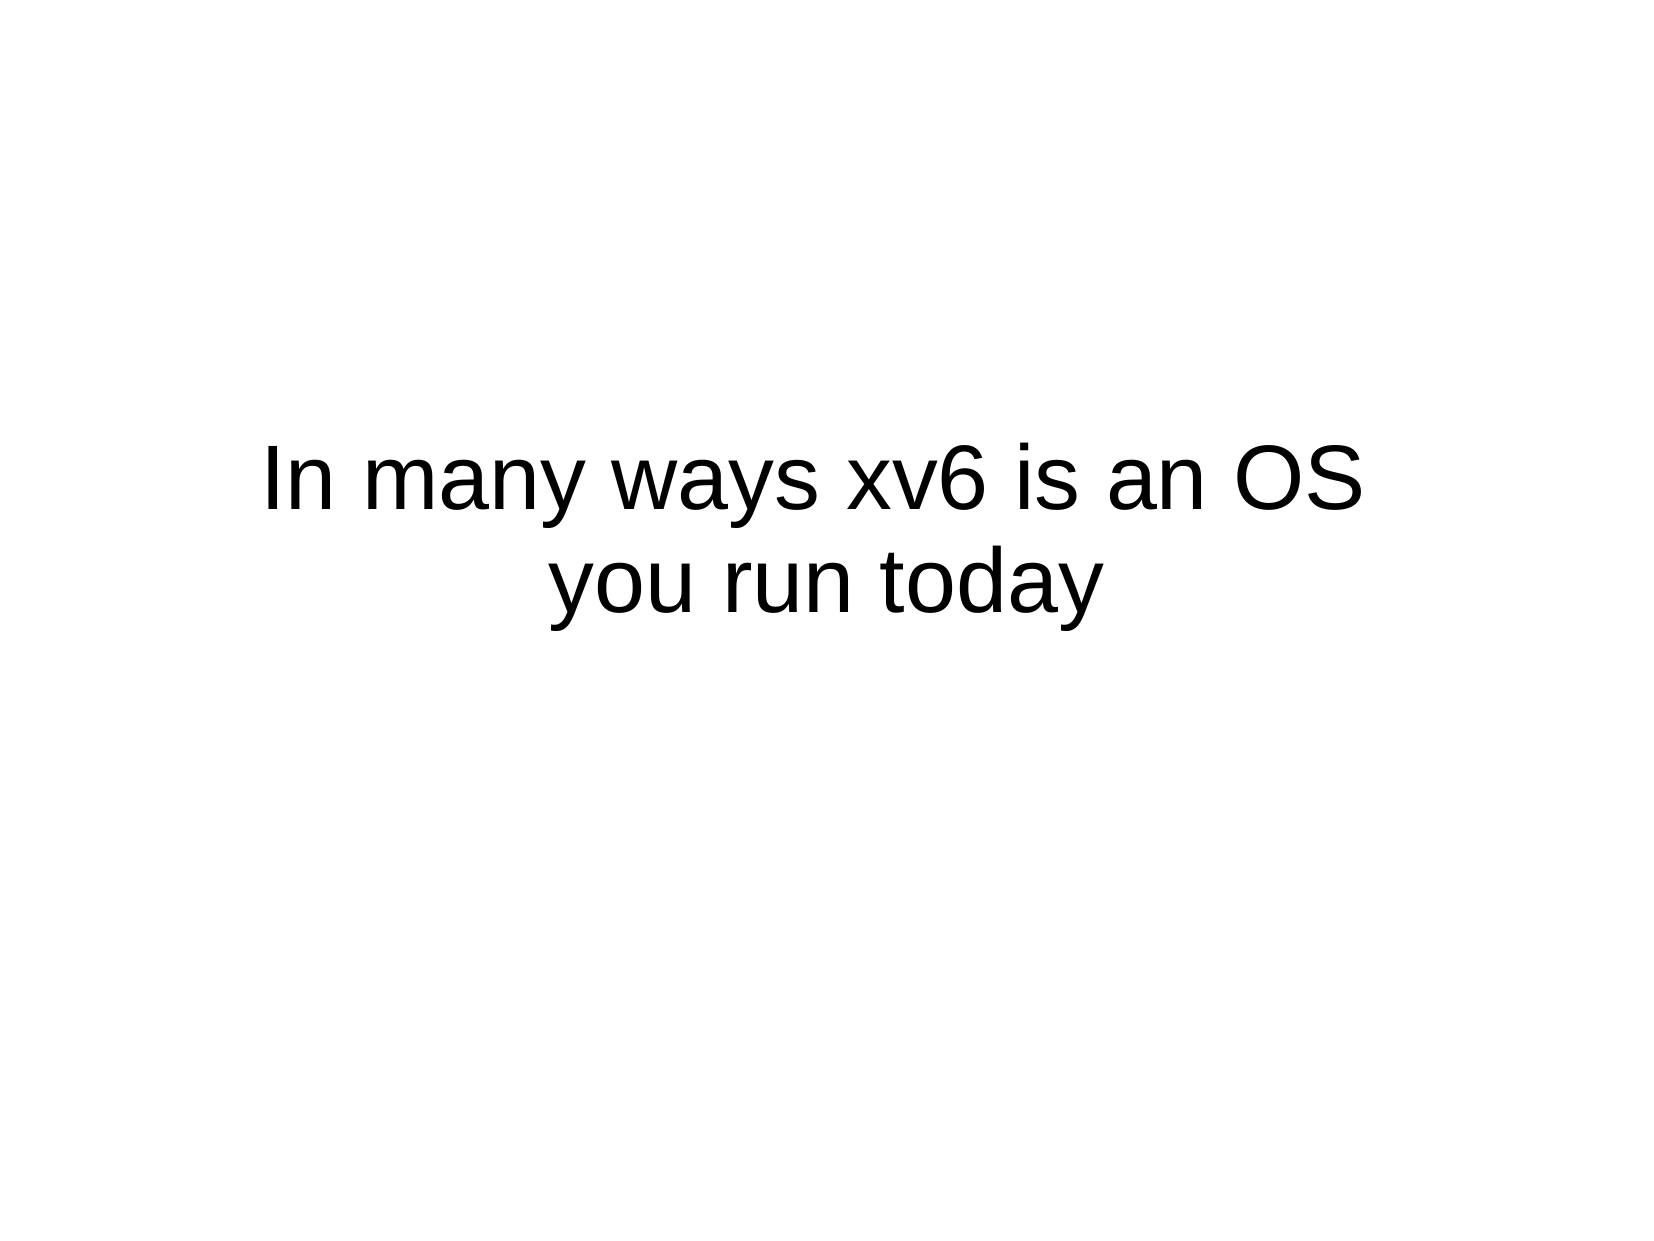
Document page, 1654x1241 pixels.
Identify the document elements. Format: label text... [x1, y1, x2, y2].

subtitle In many ways xv6 is an OS you run today [82, 49, 1571, 1010]
